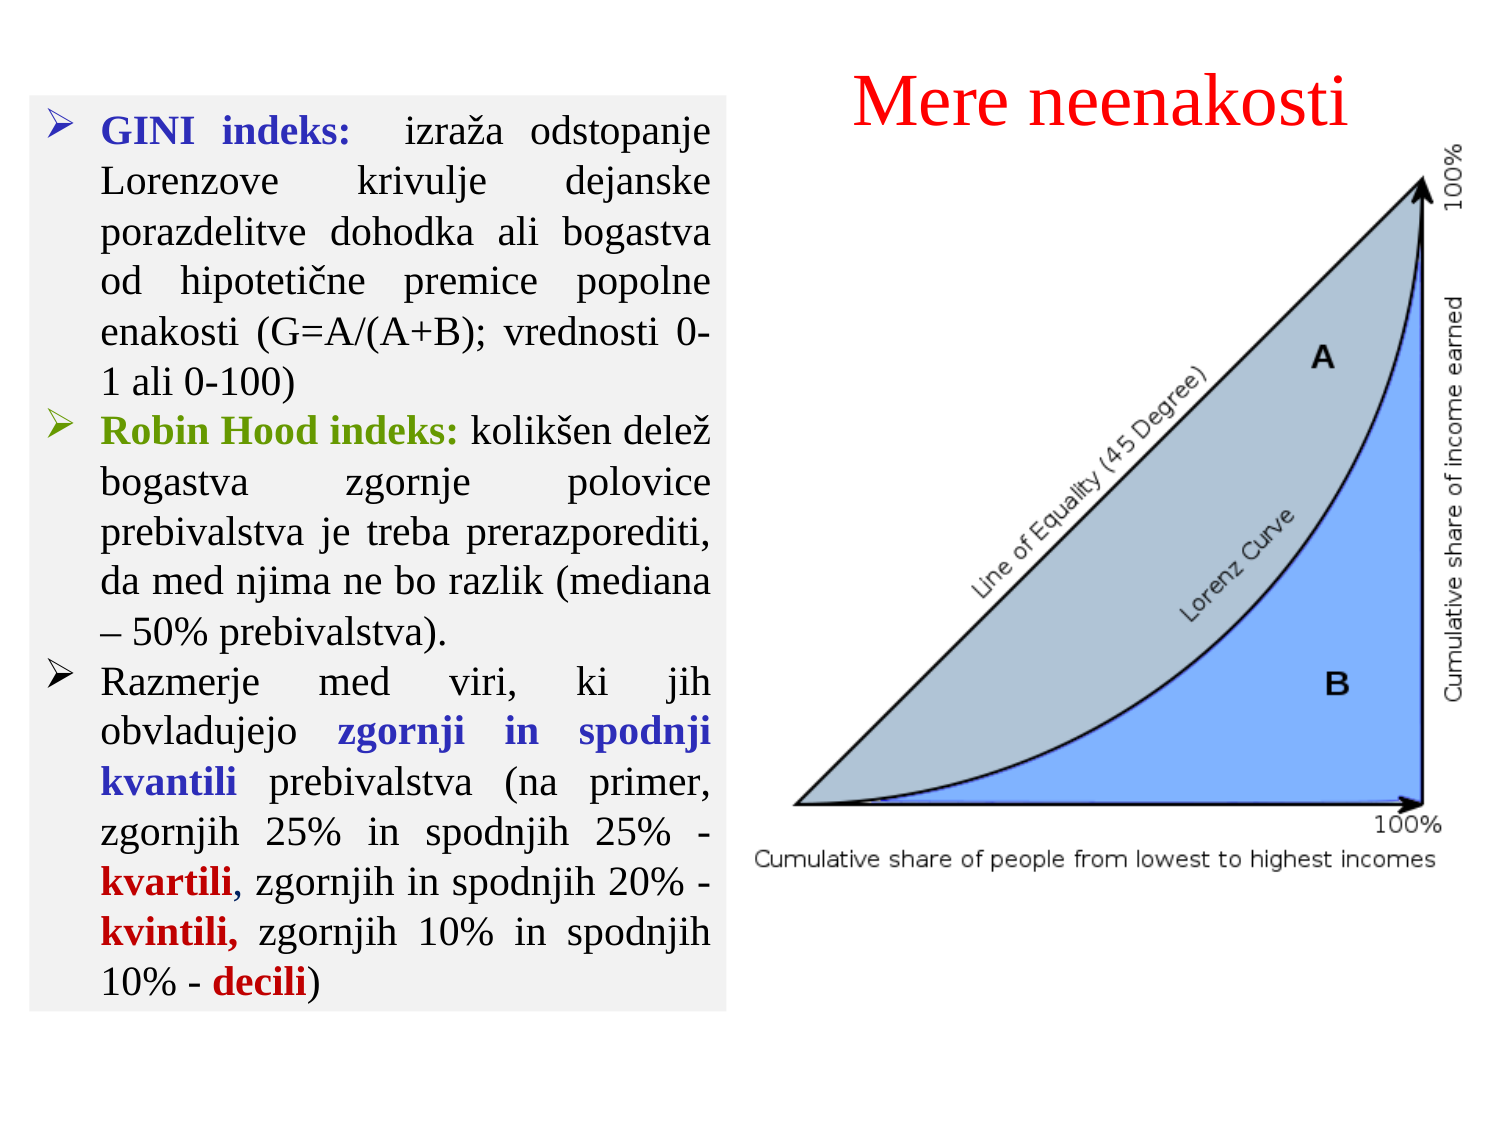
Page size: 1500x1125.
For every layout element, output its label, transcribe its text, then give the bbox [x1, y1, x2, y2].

text_box Mere neenakosti [738, 42, 1464, 101]
picture [718, 101, 1500, 884]
text_box GINI indeks: izraža odstopanje Lorenzove krivulje dejanske porazdelitve dohodka ali bogastva od hipotetične premice popolne enakosti (G=A/(A+B); vrednosti 0-1 ali 0-100) Robin Hood indeks: kolikšen delež bogastva zgornje polovice prebivalstva je treba prerazporediti, da med njima ne bo razlik (mediana – 50% prebivalstva). Razmerje med viri, ki jih obvladujejo zgornji in spodnji kvantili prebivalstva (na primer, zgornjih 25% in spodnjih 25% - kvartili, zgornjih in spodnjih 20% - kvintili, zgornjih 10% in spodnjih 10% - decili) [29, 95, 727, 1012]
